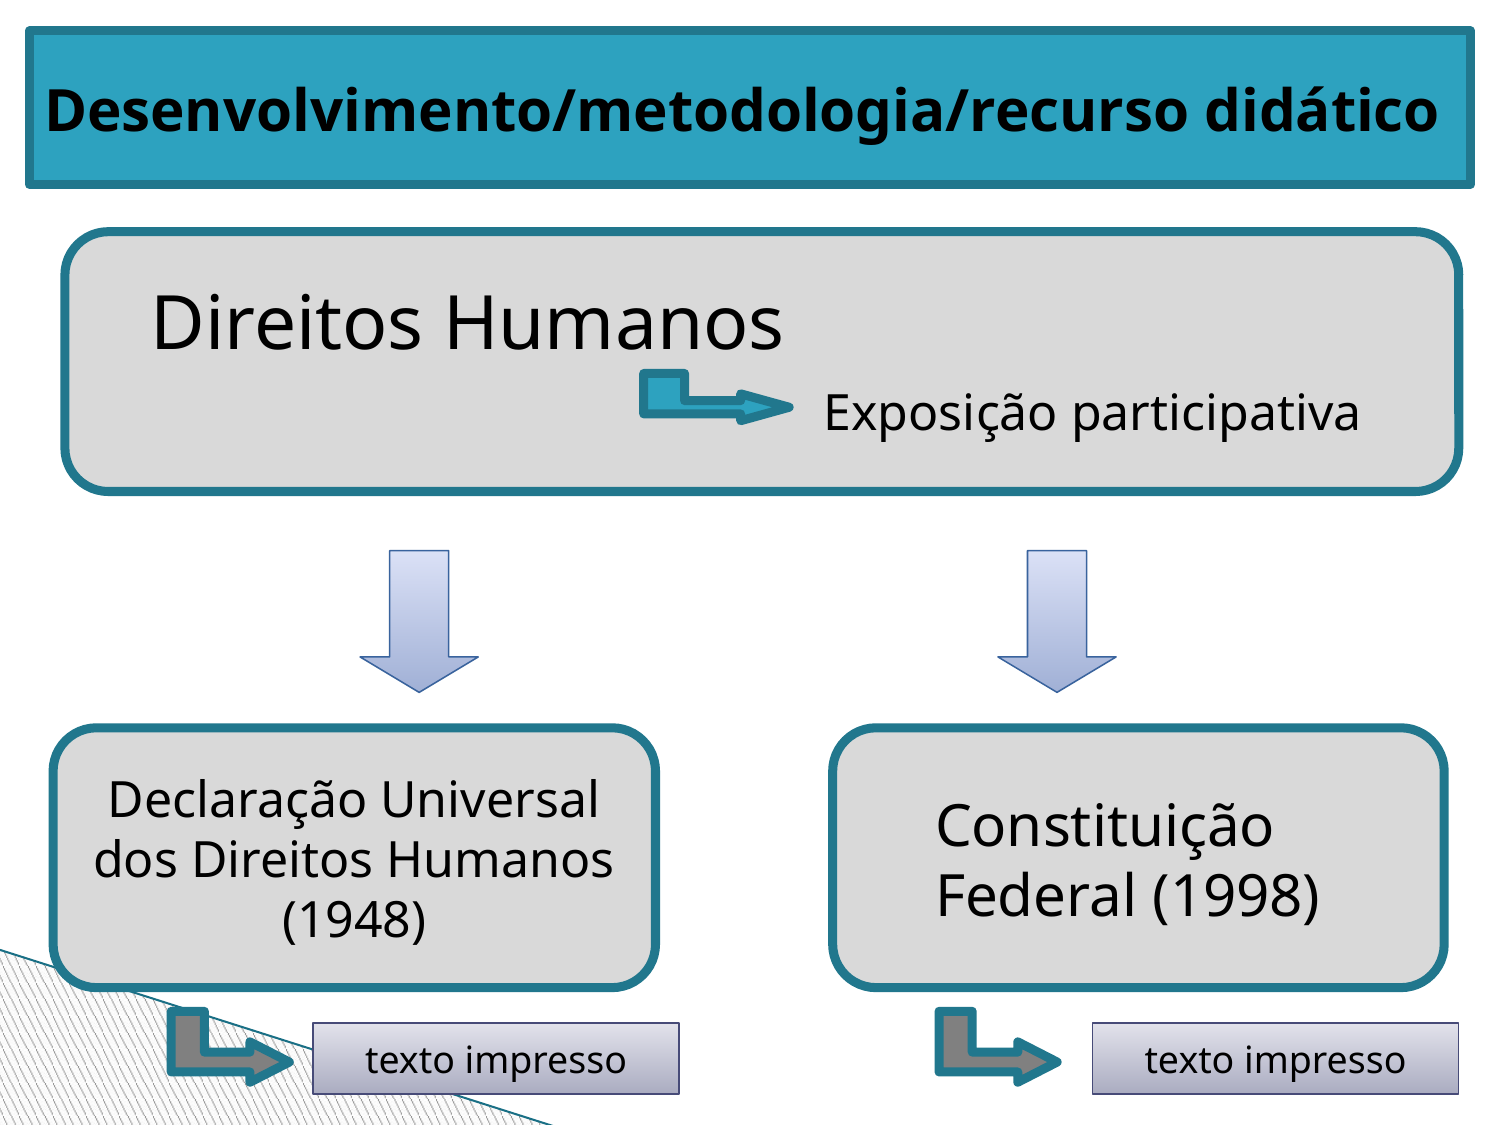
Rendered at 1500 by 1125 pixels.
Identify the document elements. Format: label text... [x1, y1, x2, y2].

text_box Declaração Universal dos Direitos Humanos (1948) [53, 727, 656, 988]
text_box [171, 1011, 290, 1083]
text_box [360, 550, 479, 693]
text_box Constituição Federal (1998) [832, 727, 1445, 988]
text_box texto impresso [1092, 1023, 1459, 1094]
text_box texto impresso [312, 1023, 680, 1094]
text_box [997, 550, 1117, 693]
text_box [64, 232, 1459, 492]
text_box Exposição participativa [808, 373, 1441, 449]
text_box Desenvolvimento/metodologia/recurso didático [29, 30, 1471, 185]
title [75, 185, 1425, 233]
text_box [939, 1011, 1058, 1083]
picture [0, 952, 543, 1125]
list Direitos Humanos [135, 267, 1365, 421]
